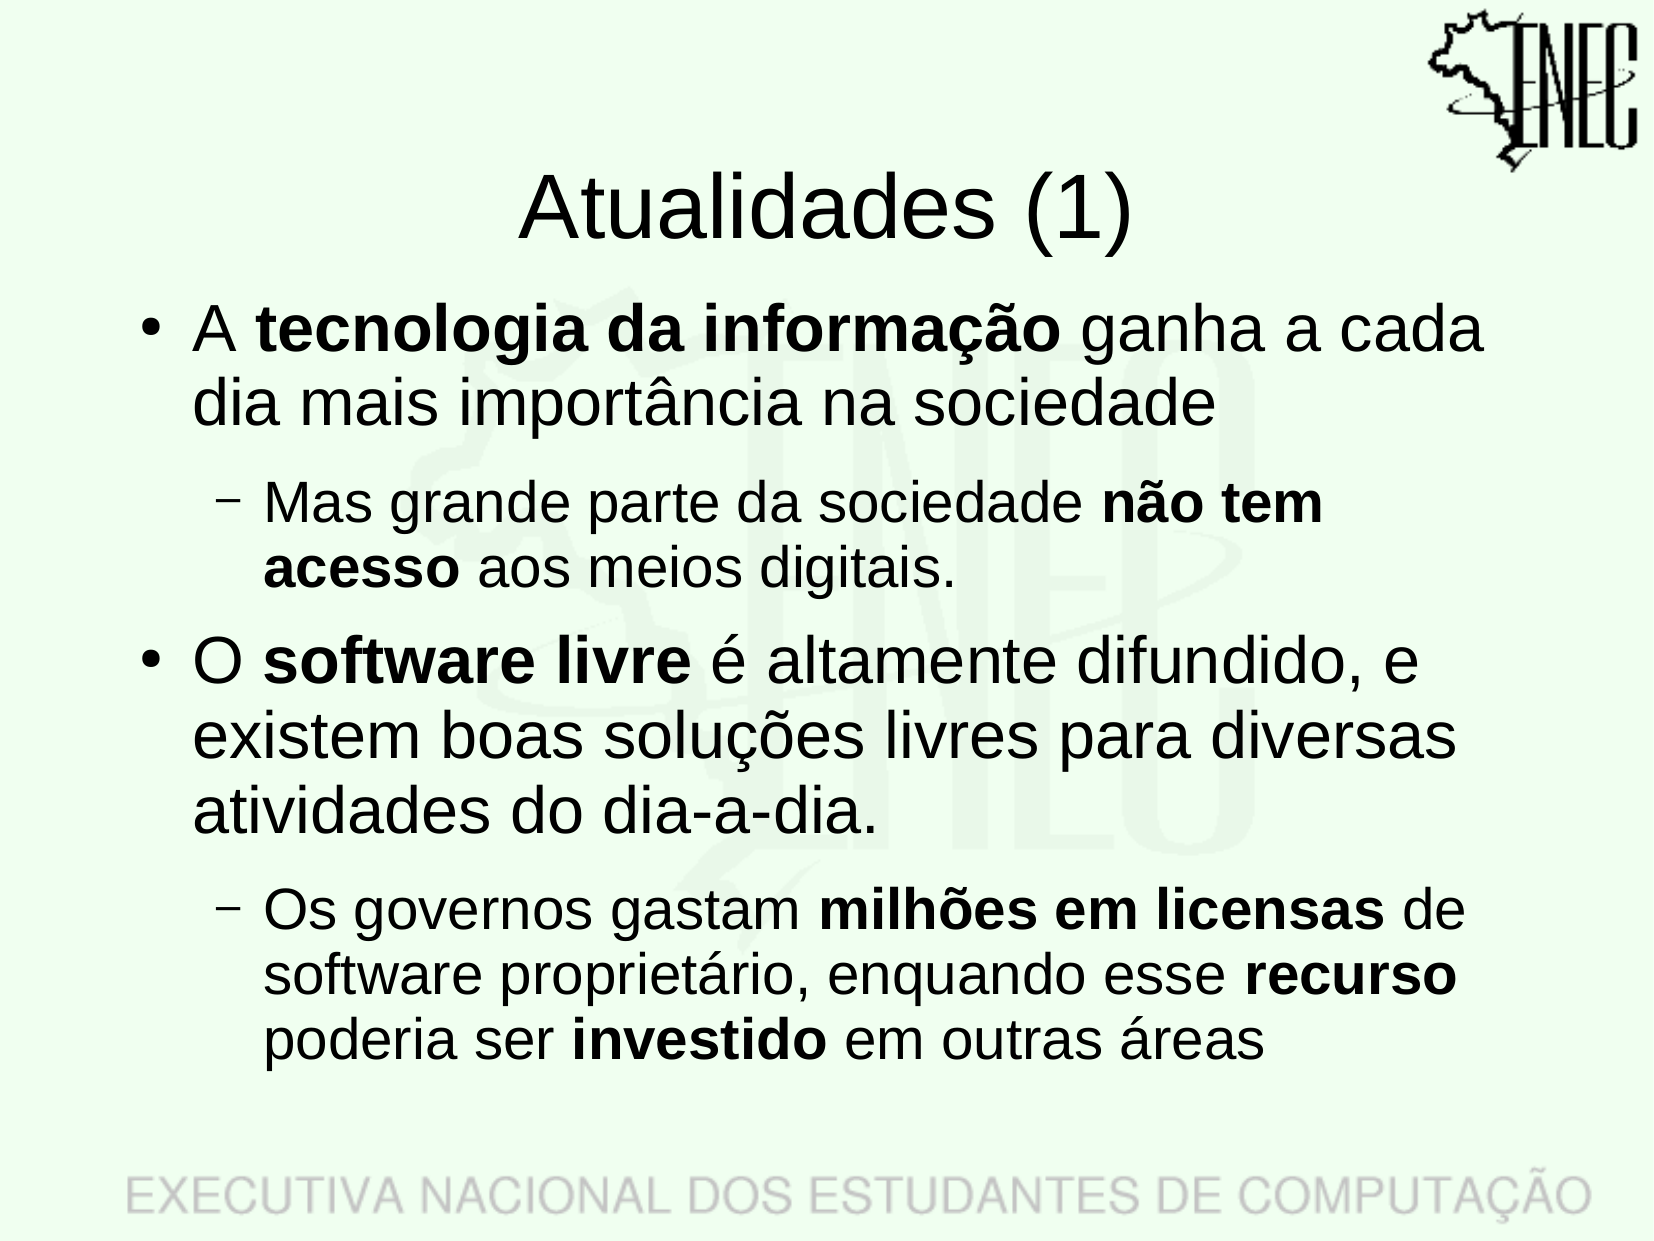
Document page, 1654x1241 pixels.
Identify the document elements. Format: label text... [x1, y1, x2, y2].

title Atualidades (1) [121, 102, 1534, 290]
picture [0, 0, 1654, 1241]
list A tecnologia da informação ganha a cada dia mais importância na sociedade Mas grande parte da sociedade não tem acesso aos meios digitais. O software livre é altamente difundido, e existem boas soluções livres para diversas atividades do dia-a-dia. Os governos gastam milhões em licensas de software proprietário, enquando esse recurso poderia ser investido em outras áreas [121, 290, 1534, 1171]
